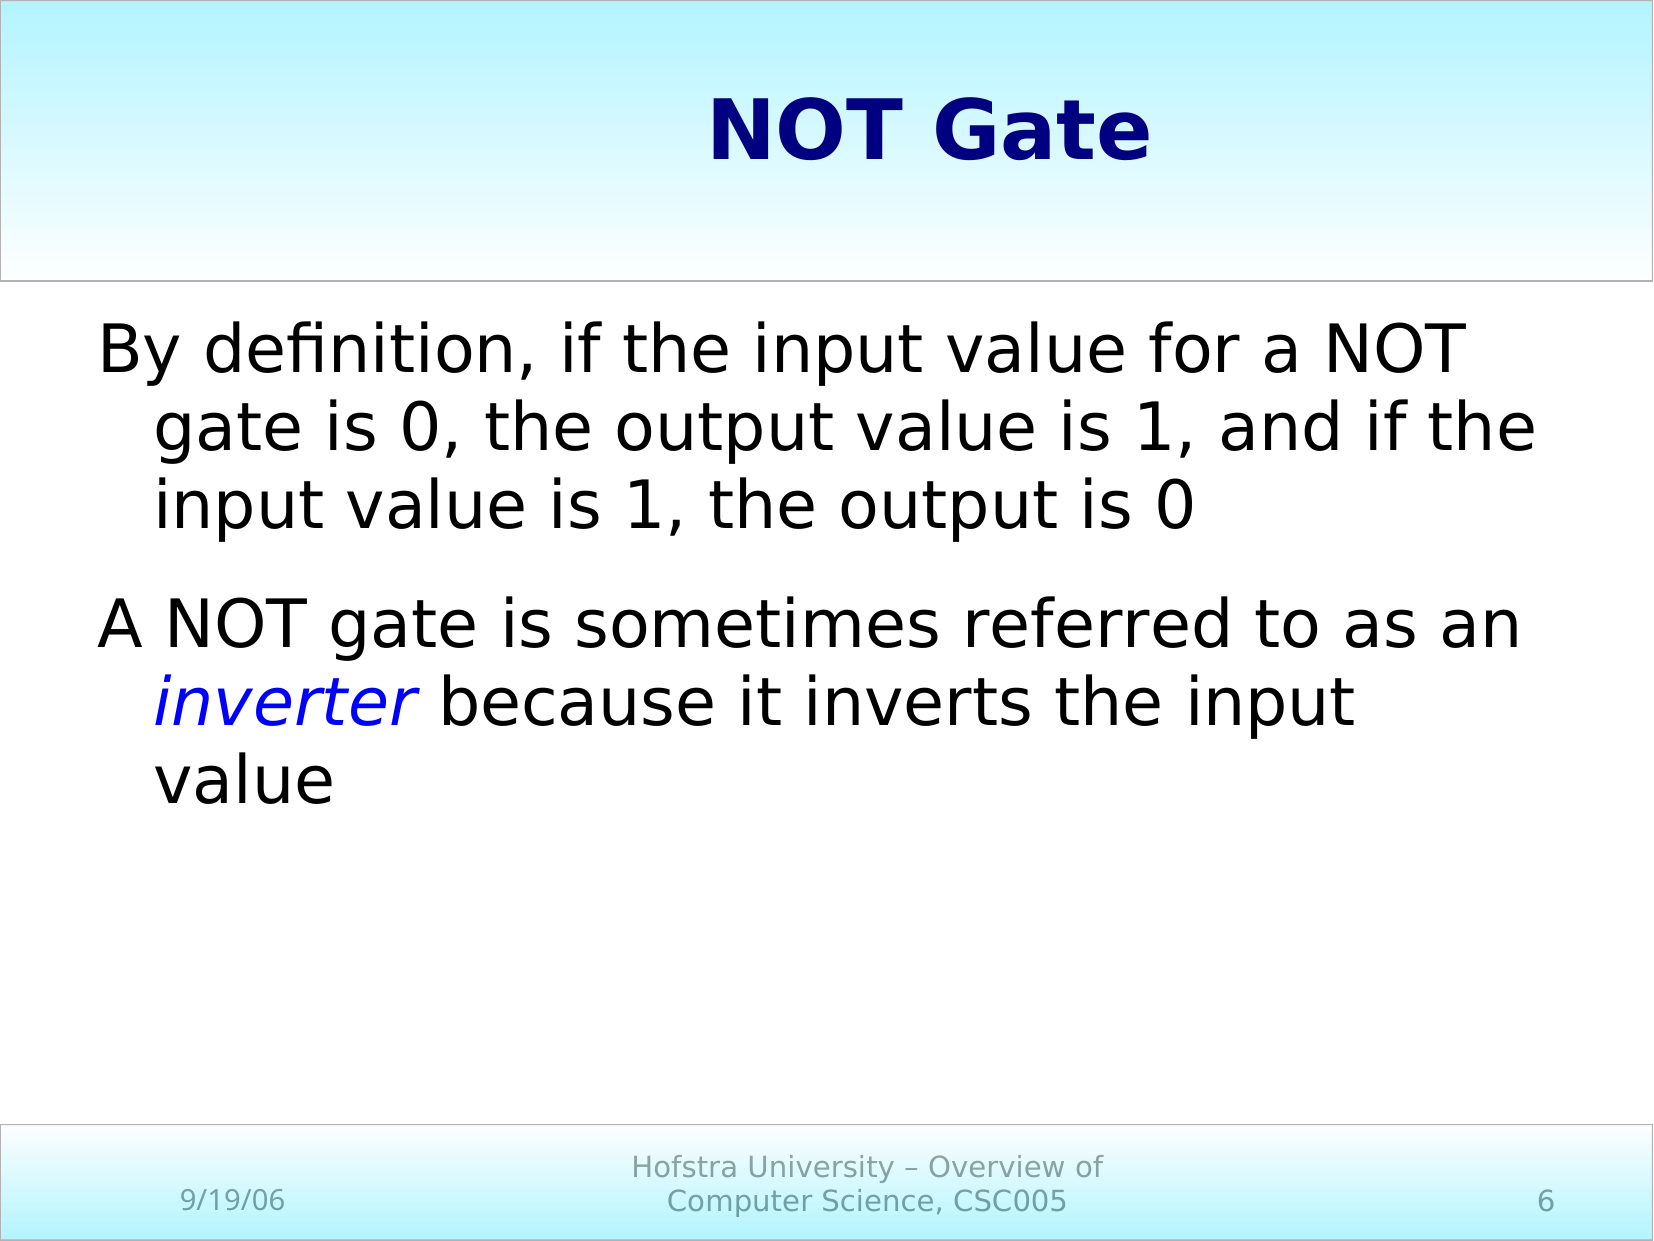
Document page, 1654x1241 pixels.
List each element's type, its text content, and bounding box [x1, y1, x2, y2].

list By definition, if the input value for a NOT gate is 0, the output value is 1, and if the input value is 1, the output is 0 A NOT gate is sometimes referred to as an inverter because it inverts the input value [82, 303, 1571, 1131]
title NOT Gate [247, 27, 1612, 235]
